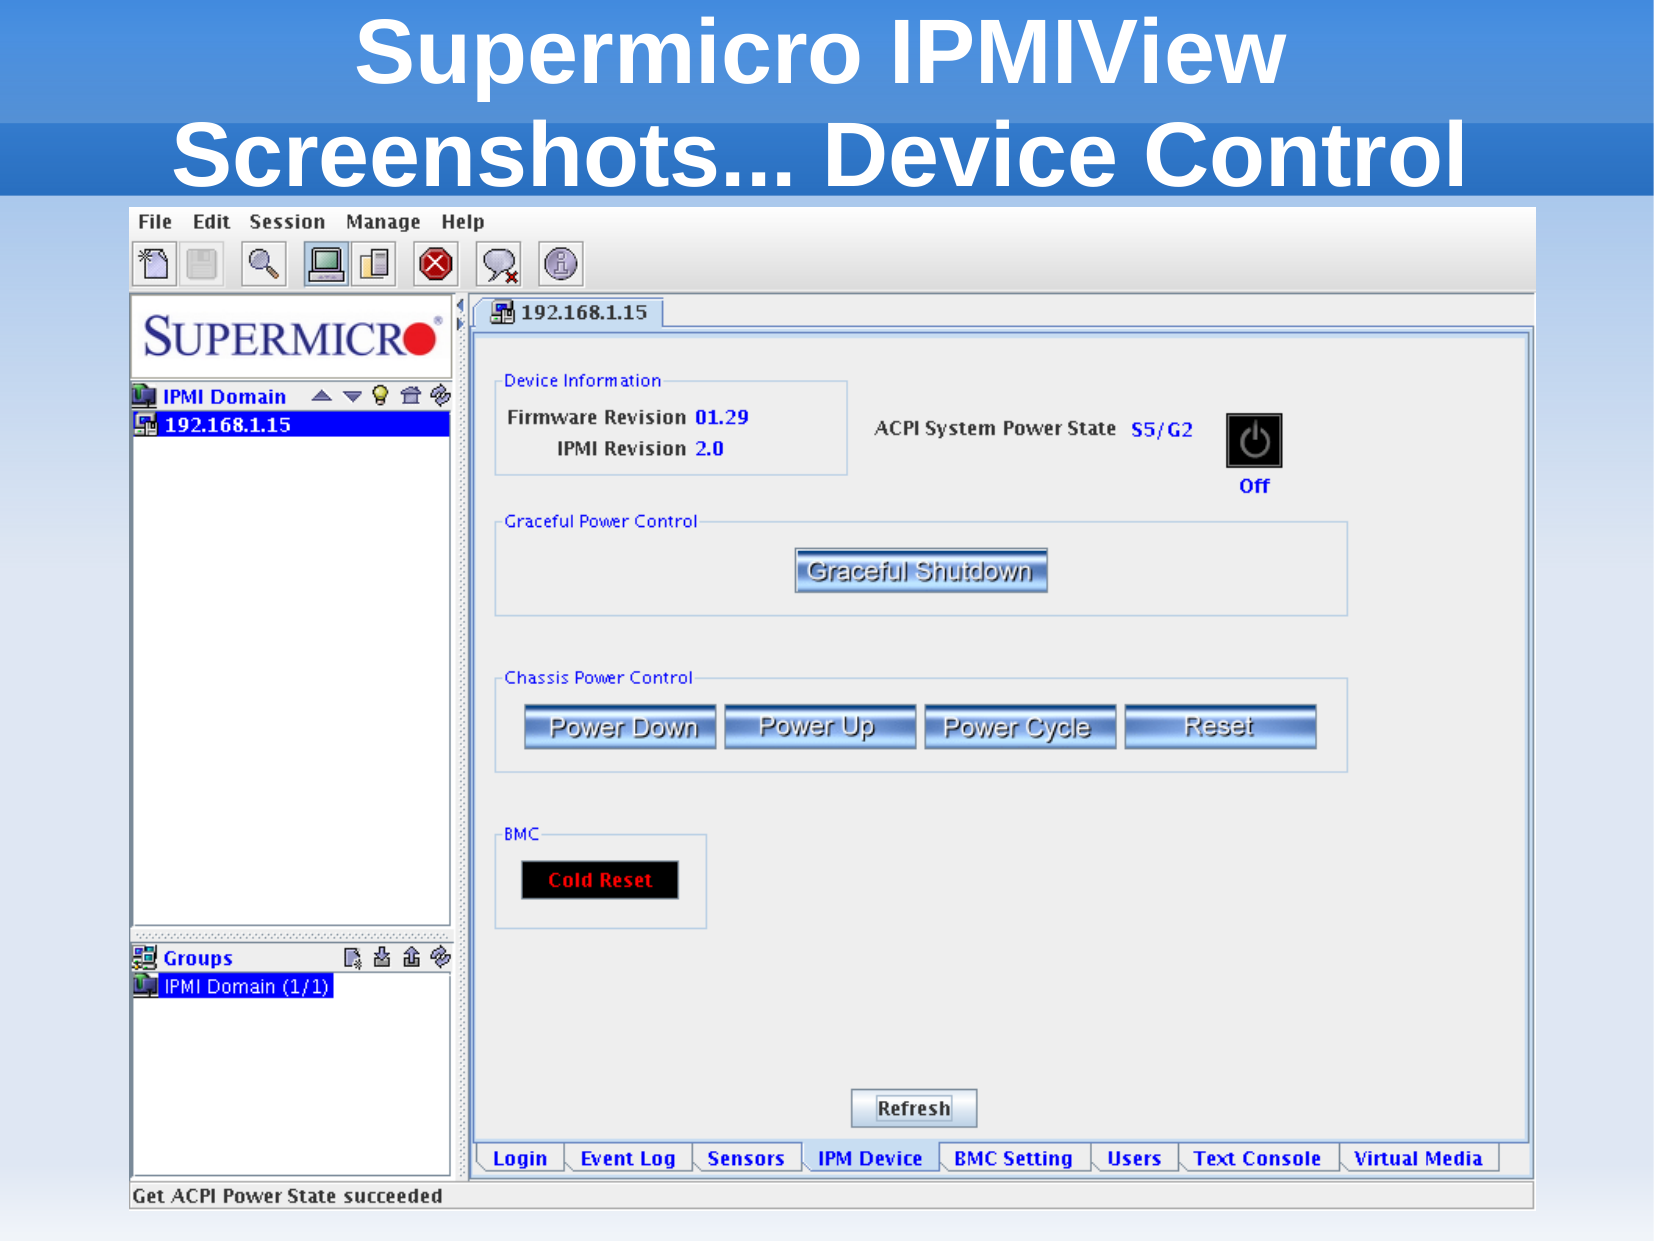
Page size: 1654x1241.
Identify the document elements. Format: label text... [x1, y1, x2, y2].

title Supermicro IPMIView Screenshots... Device Control [76, 1, 1565, 207]
picture [0, 0, 1654, 1241]
